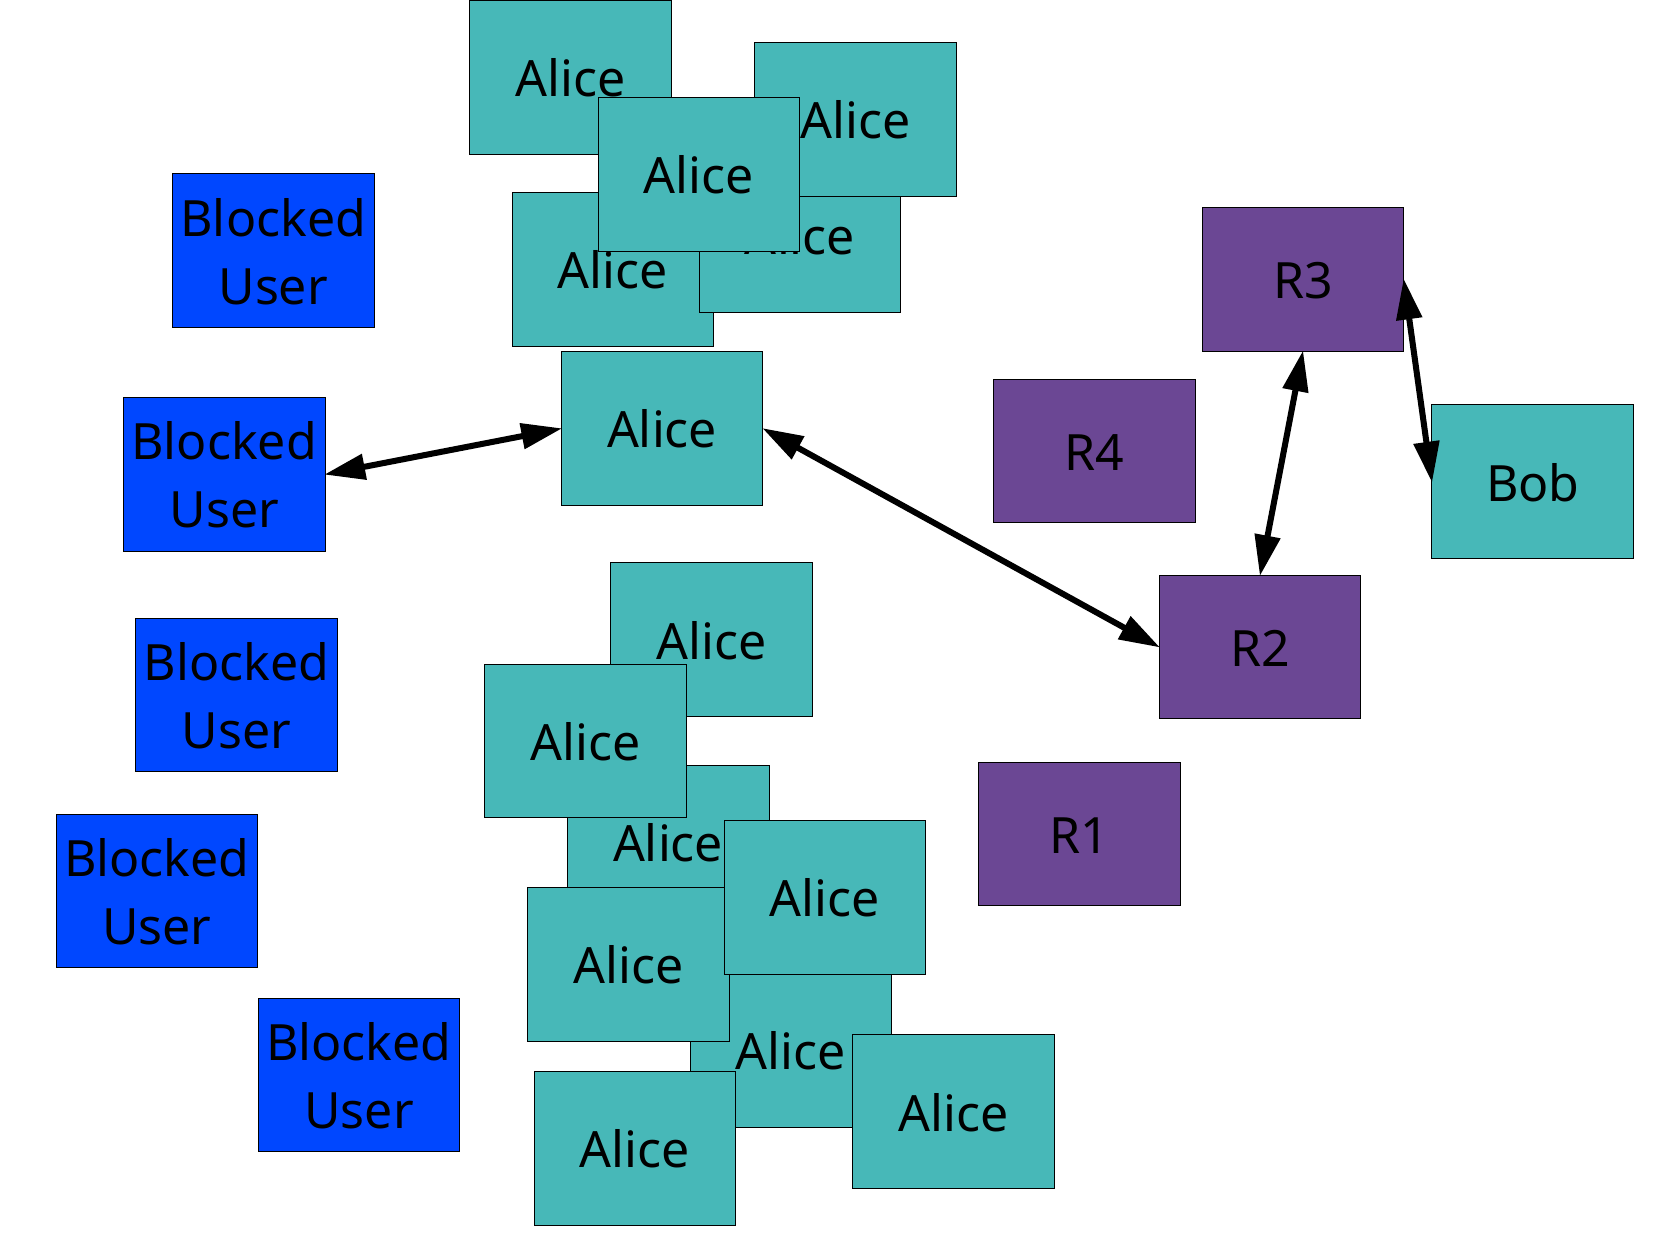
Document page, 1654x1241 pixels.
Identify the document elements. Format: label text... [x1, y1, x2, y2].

text_box Alice [810, 108, 821, 123]
text_box Alice [567, 765, 770, 887]
text_box Blocked User [172, 173, 375, 328]
text_box R2 [1159, 575, 1361, 719]
text_box Alice [699, 197, 901, 313]
text_box R4 [993, 379, 1196, 523]
text_box Alice [724, 820, 926, 975]
text_box Alice [561, 351, 763, 506]
text_box Blocked User [56, 814, 258, 968]
text_box Alice [852, 1034, 1055, 1189]
text_box Blocked User [258, 998, 460, 1152]
text_box Alice [484, 664, 687, 818]
text_box Bob [1431, 404, 1634, 559]
text_box Blocked User [135, 618, 338, 772]
text_box Alice [690, 975, 892, 1128]
text_box Alice [527, 887, 730, 1042]
text_box Alice [610, 562, 813, 717]
text_box Blocked User [123, 397, 326, 552]
text_box R3 [1202, 207, 1404, 352]
text_box Alice [754, 42, 957, 197]
text_box Alice [534, 1071, 736, 1226]
text_box Alice [598, 97, 800, 252]
text_box Alice [469, 0, 672, 155]
text_box Alice [604, 72, 618, 80]
text_box Alice [512, 192, 714, 347]
text_box R1 [978, 762, 1181, 906]
